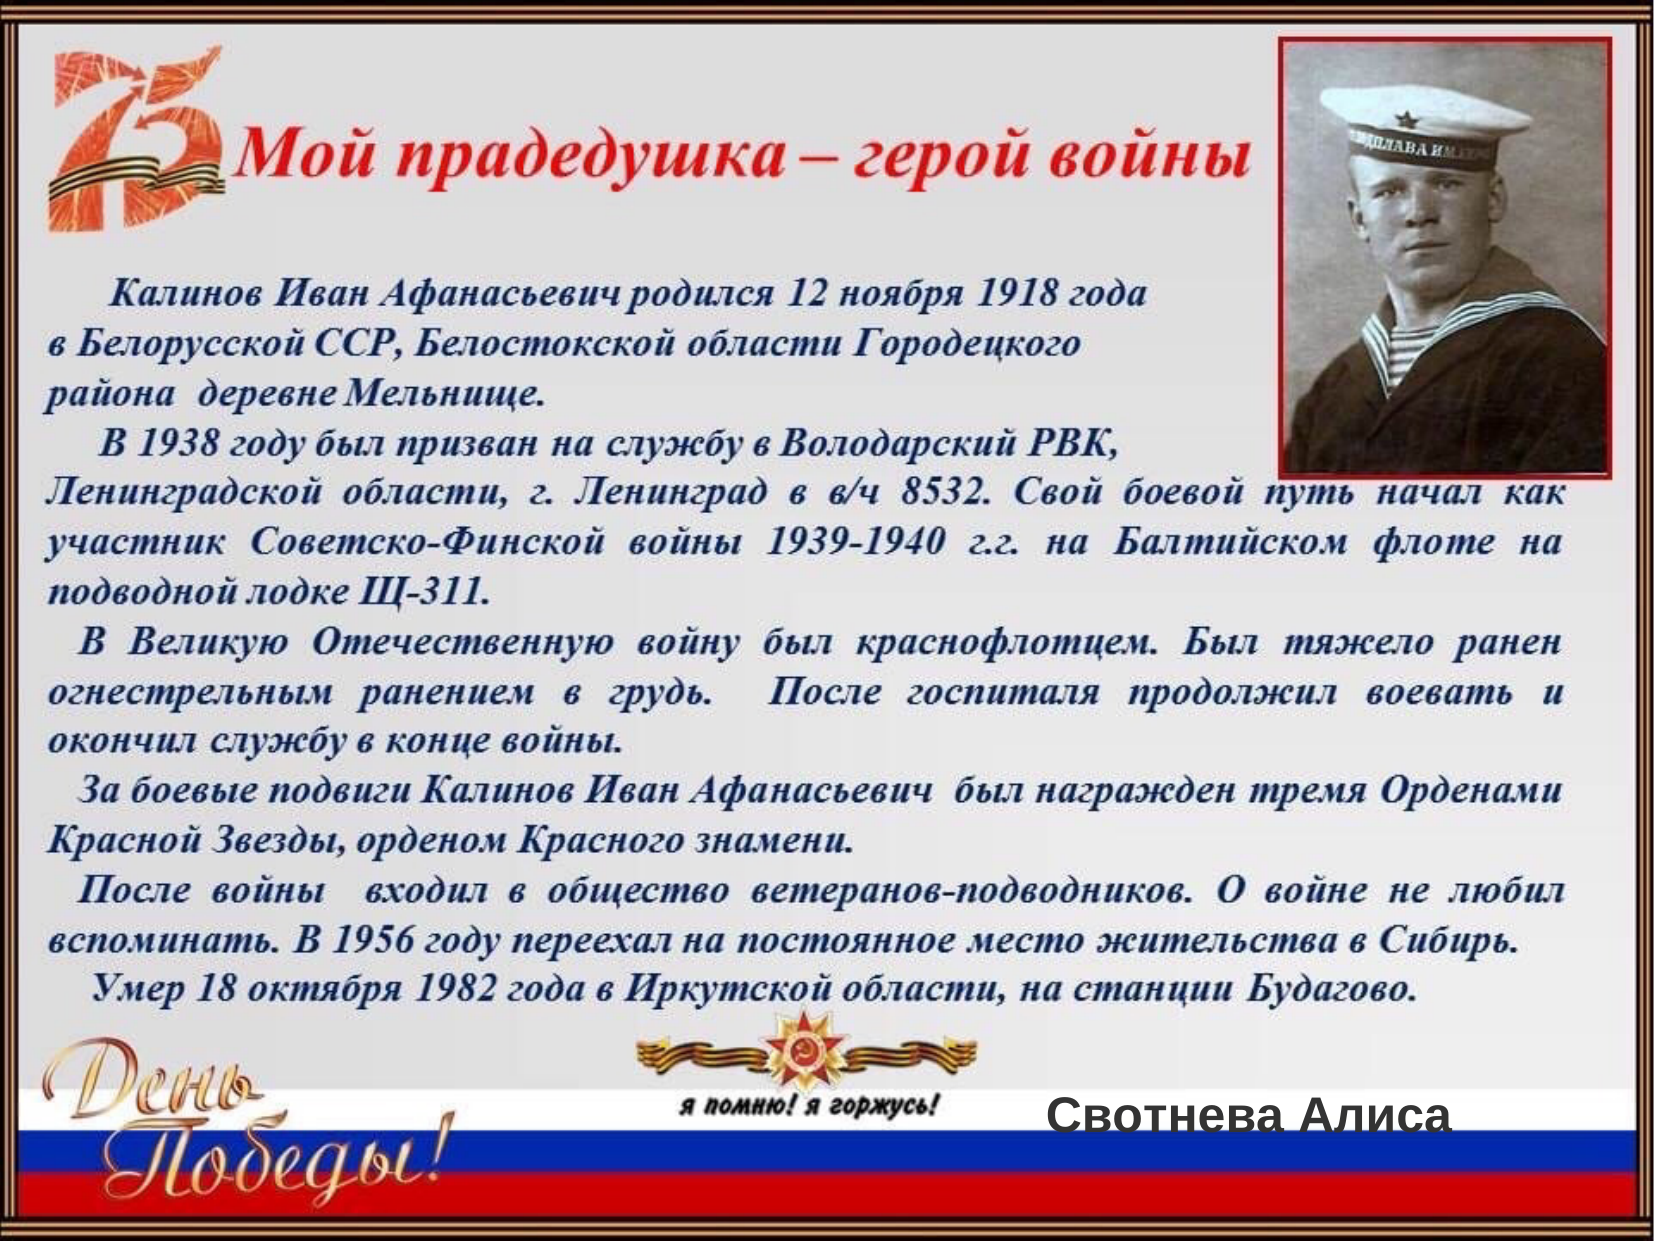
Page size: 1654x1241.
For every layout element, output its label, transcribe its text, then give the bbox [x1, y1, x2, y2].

title Свотнева Алиса [771, 1083, 1654, 1146]
picture [0, 0, 1654, 1241]
